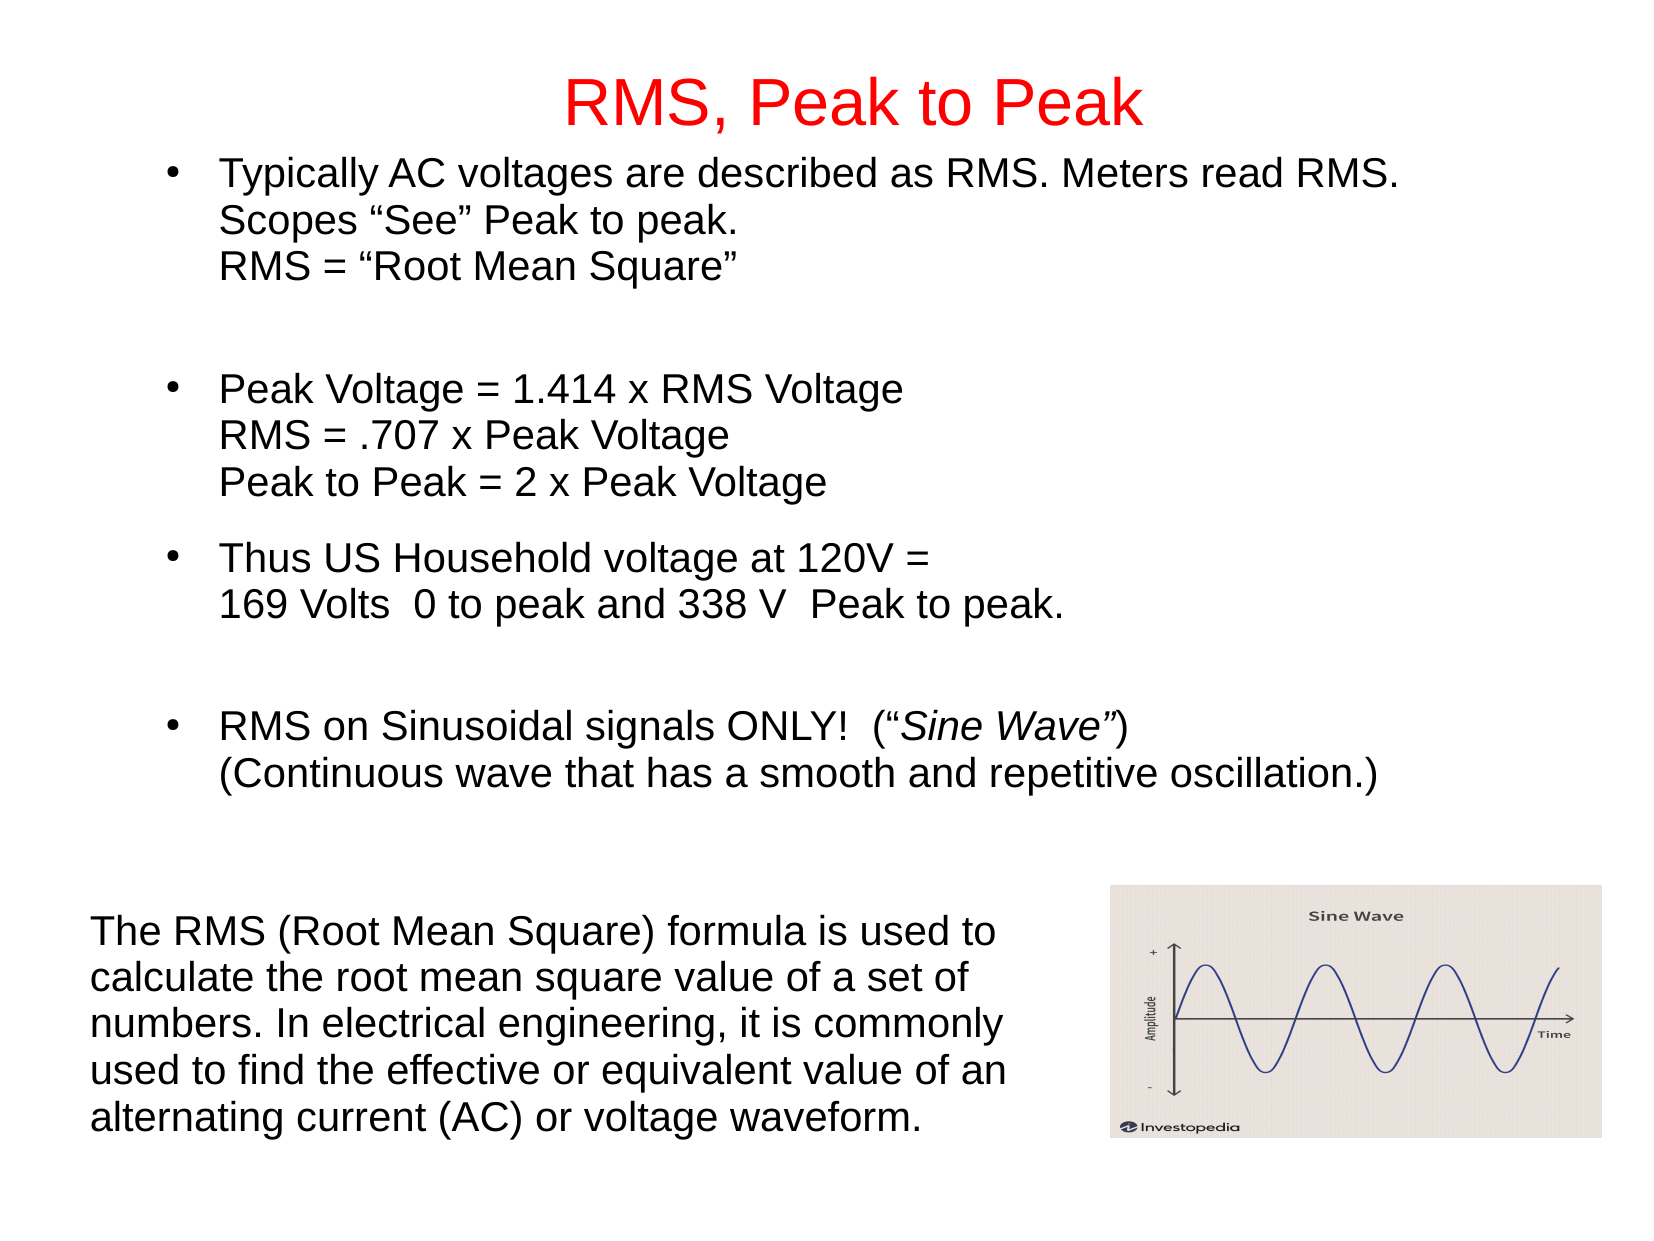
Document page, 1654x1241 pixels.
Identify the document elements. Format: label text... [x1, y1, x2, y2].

text_box The RMS (Root Mean Square) formula is used to calculate the root mean square value of a set of numbers. In electrical engineering, it is commonly used to find the effective or equivalent value of an alternating current (AC) or voltage waveform. [75, 899, 1026, 1149]
picture [1110, 884, 1602, 1139]
title RMS, Peak to Peak [147, 39, 1561, 166]
list Typically AC voltages are described as RMS. Meters read RMS. Scopes “See” Peak to peak. RMS = “Root Mean Square” Peak Voltage = 1.414 x RMS Voltage RMS = .707 x Peak Voltage Peak to Peak = 2 x Peak Voltage Thus US Household voltage at 120V = 169 Volts 0 to peak and 338 V Peak to peak. RMS on Sinusoidal signals ONLY! (“Sine Wave”) (Continuous wave that has a smooth and repetitive oscillation.) [147, 166, 1529, 971]
